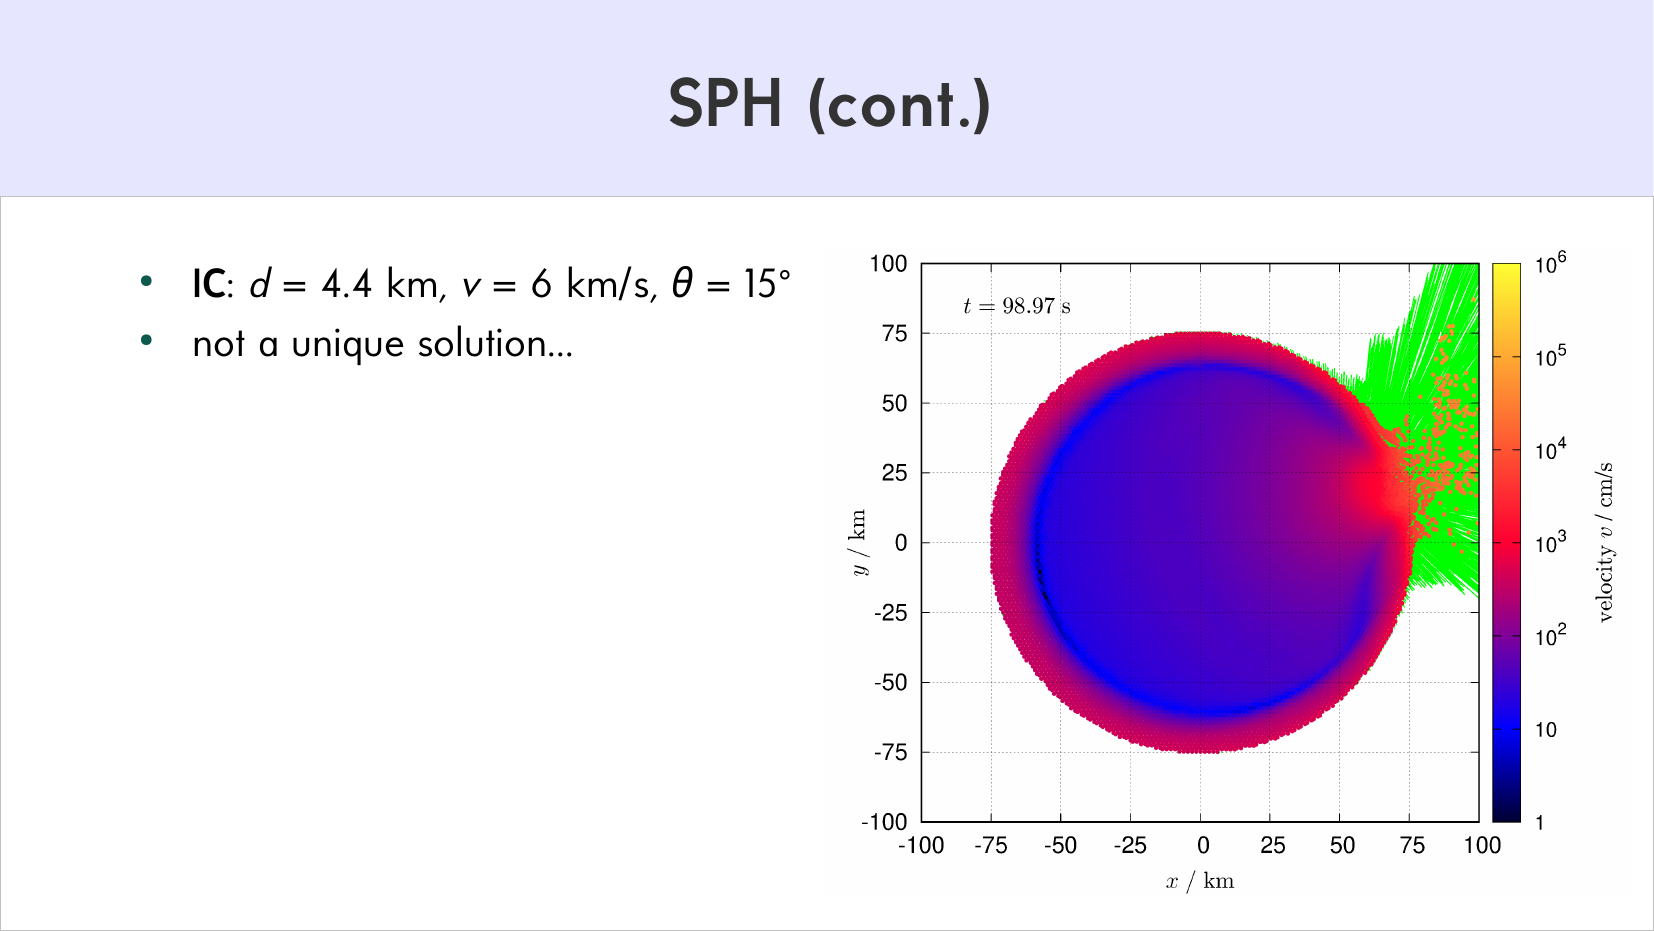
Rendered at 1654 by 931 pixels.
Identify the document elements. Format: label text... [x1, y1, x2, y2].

title SPH (cont.) [124, 23, 1537, 179]
list IC: d = 4.4 km, v = 6 km/s, θ = 15° not a unique solution... [121, 258, 823, 798]
picture [823, 247, 1633, 896]
